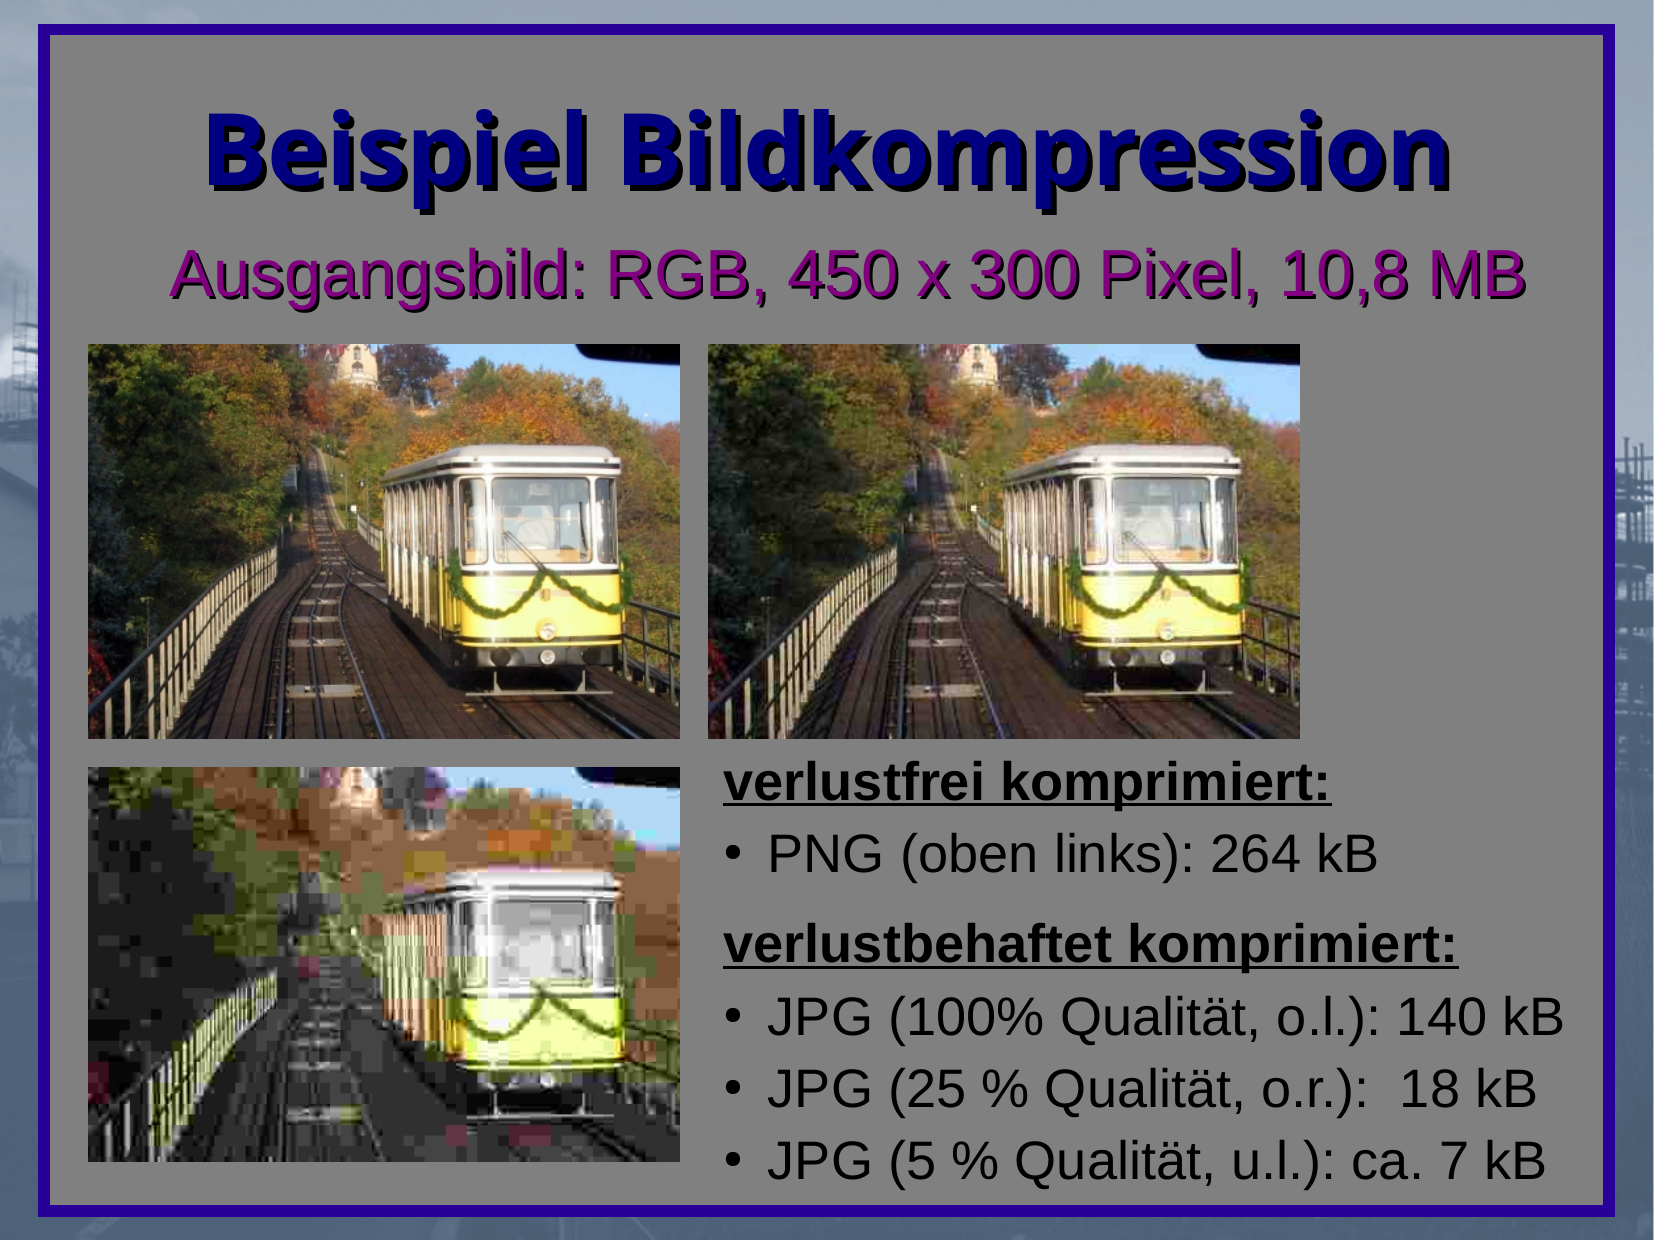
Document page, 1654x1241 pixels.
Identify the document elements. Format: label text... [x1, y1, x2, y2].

picture [0, 0, 1654, 1240]
title Beispiel Bildkompression [82, 56, 1571, 237]
list Ausgangsbild: RGB, 450 x 300 Pixel, 10,8 MB [88, 236, 1592, 340]
text_box verlustfrei komprimiert: PNG (oben links): 264 kB verlustbehaftet komprimiert: JPG (100% Qualität, o.l.): 140 kB JPG (25 % Qualität, o.r.): 18 kB JPG (5 % Qualität, u.l.): ca. 7 kB [708, 744, 1595, 1199]
